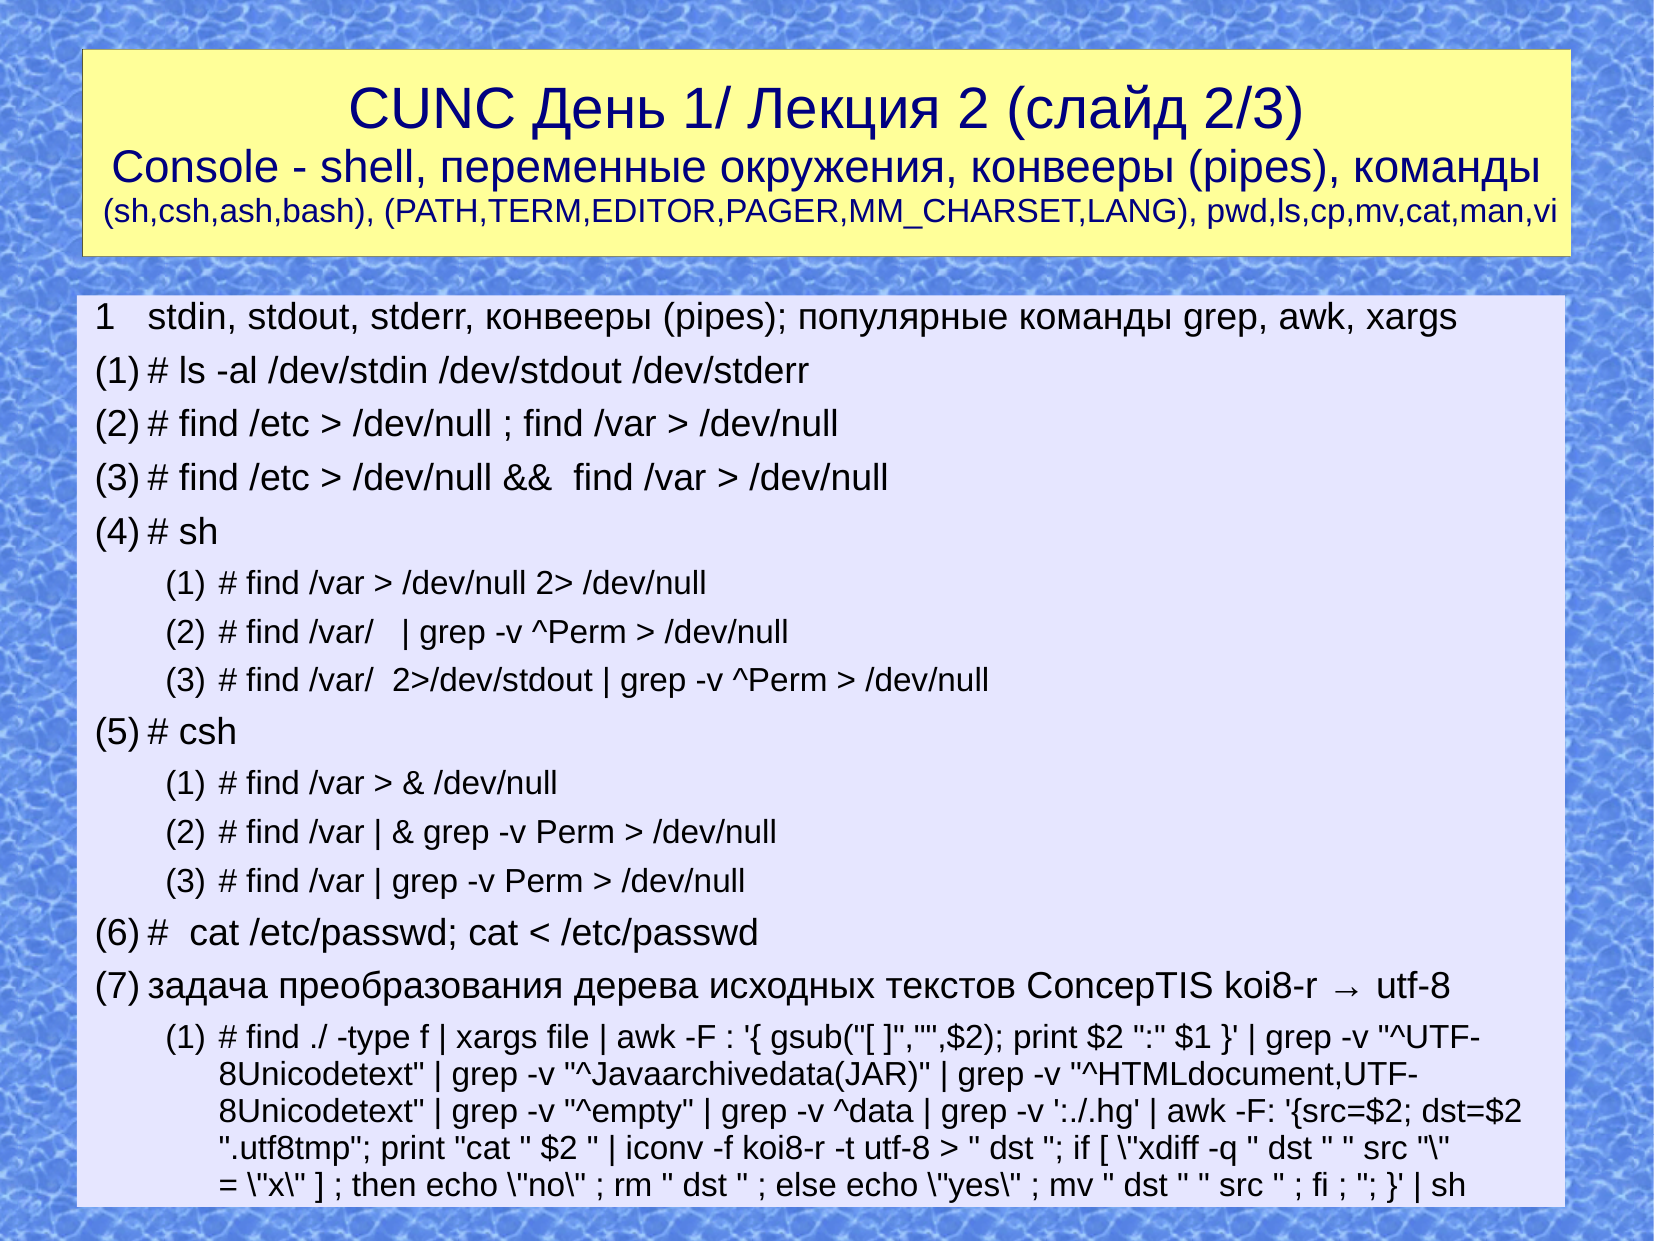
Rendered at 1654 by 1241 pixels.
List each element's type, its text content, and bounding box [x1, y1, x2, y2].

picture [0, 0, 1654, 1241]
title CUNC День 1/ Лекция 2 (слайд 2/3) Console - shell, переменные окружения, конвееры (pipes), команды (sh,csh,ash,bash), (PATH,TERM,EDITOR,PAGER,MM_CHARSET,LANG), pwd,ls,cp,mv,cat,man,vi [82, 49, 1571, 257]
list stdin, stdout, stderr, конвееры (pipes); популярные команды grep, awk, xargs # ls -al /dev/stdin /dev/stdout /dev/stderr # find /etc > /dev/null ; find /var > /dev/null # find /etc > /dev/null && find /var > /dev/null # sh # find /var > /dev/null 2> /dev/null # find /var/ | grep -v ^Perm > /dev/null # find /var/ 2>/dev/stdout | grep -v ^Perm > /dev/null # csh # find /var > & /dev/null # find /var | & grep -v Perm > /dev/null # find /var | grep -v Perm > /dev/null # cat /etc/passwd; cat < /etc/passwd задача преобразования дерева исходных текстов ConcepTIS koi8-r → utf-8 # find ./ -type f | xargs file | awk -F : '{ gsub("[ ]","",$2); print $2 ":" $1 }' | grep -v "^UTF-8Unicodetext" | grep -v "^Javaarchivedata(JAR)" | grep -v "^HTMLdocument,UTF-8Unicodetext" | grep -v "^empty" | grep -v ^data | grep -v ':./.hg' | awk -F: '{src=$2; dst=$2 ".utf8tmp"; print "cat " $2 " | iconv -f koi8-r -t utf-8 > " dst "; if [ \"xdiff -q " dst " " src "\" = \"x\" ] ; then echo \"no\" ; rm " dst " ; else echo \"yes\" ; mv " dst " " src " ; fi ; "; }' | sh [76, 295, 1565, 1207]
